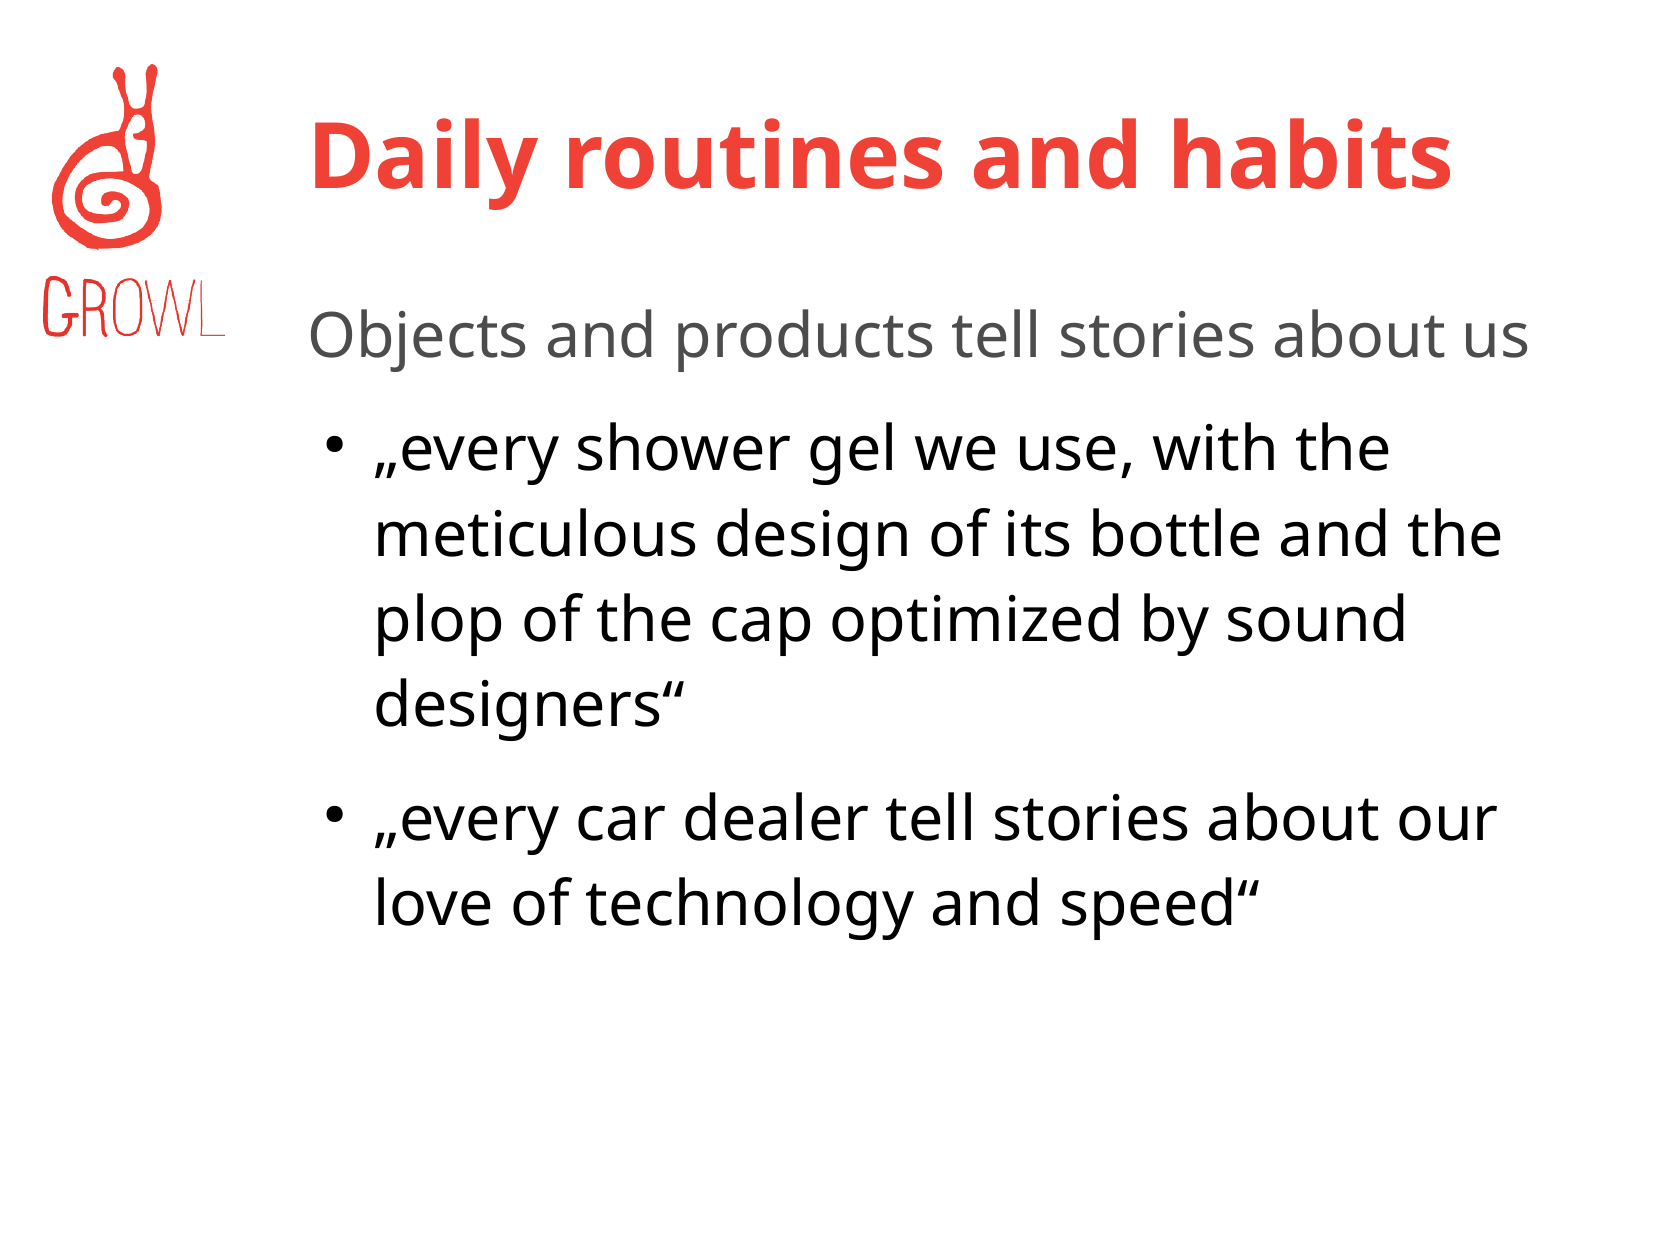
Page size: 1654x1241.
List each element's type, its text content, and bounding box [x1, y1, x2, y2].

picture [43, 64, 225, 337]
list Objects and products tell stories about us „every shower gel we use, with the meticulous design of its bottle and the plop of the cap optimized by sound designers“ „every car dealer tell stories about our love of technology and speed“ [307, 290, 1538, 1010]
title Daily routines and habits [307, 49, 1571, 257]
